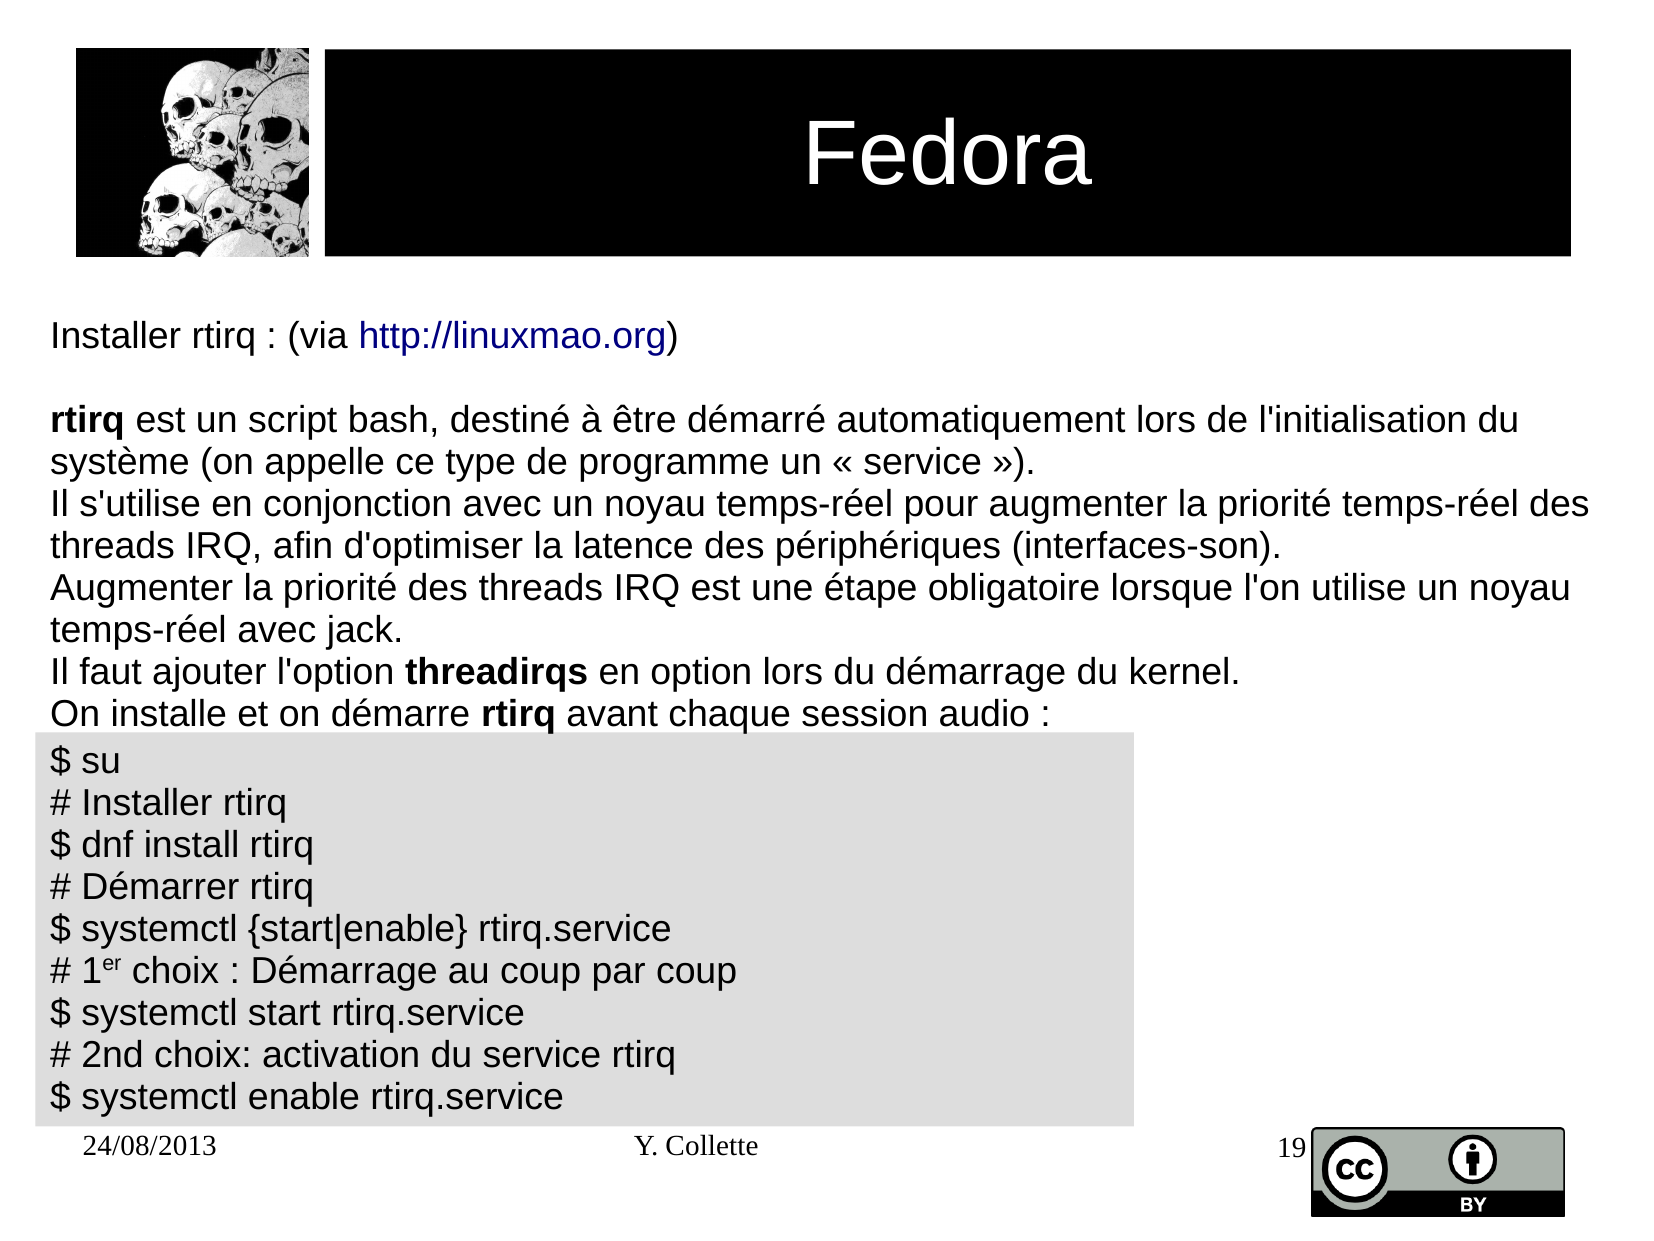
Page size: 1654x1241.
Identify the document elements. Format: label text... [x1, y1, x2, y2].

picture [76, 48, 309, 257]
text_box Installer rtirq : (via http://linuxmao.org) rtirq est un script bash, destiné à être démarré automatiquement lors de l'initialisation du système (on appelle ce type de programme un « service »). Il s'utilise en conjonction avec un noyau temps-réel pour augmenter la priorité temps-réel des threads IRQ, afin d'optimiser la latence des périphériques (interfaces-son). Augmenter la priorité des threads IRQ est une étape obligatoire lorsque l'on utilise un noyau temps-réel avec jack. Il faut ajouter l'option threadirqs en option lors du démarrage du kernel. On installe et on démarre rtirq avant chaque session audio : [35, 307, 1619, 742]
title Fedora [324, 49, 1571, 257]
picture [1311, 1127, 1565, 1217]
text_box $ su # Installer rtirq $ dnf install rtirq # Démarrer rtirq $ systemctl {start|enable} rtirq.service # 1er choix : Démarrage au coup par coup $ systemctl start rtirq.service # 2nd choix: activation du service rtirq $ systemctl enable rtirq.service [35, 742, 1134, 1127]
